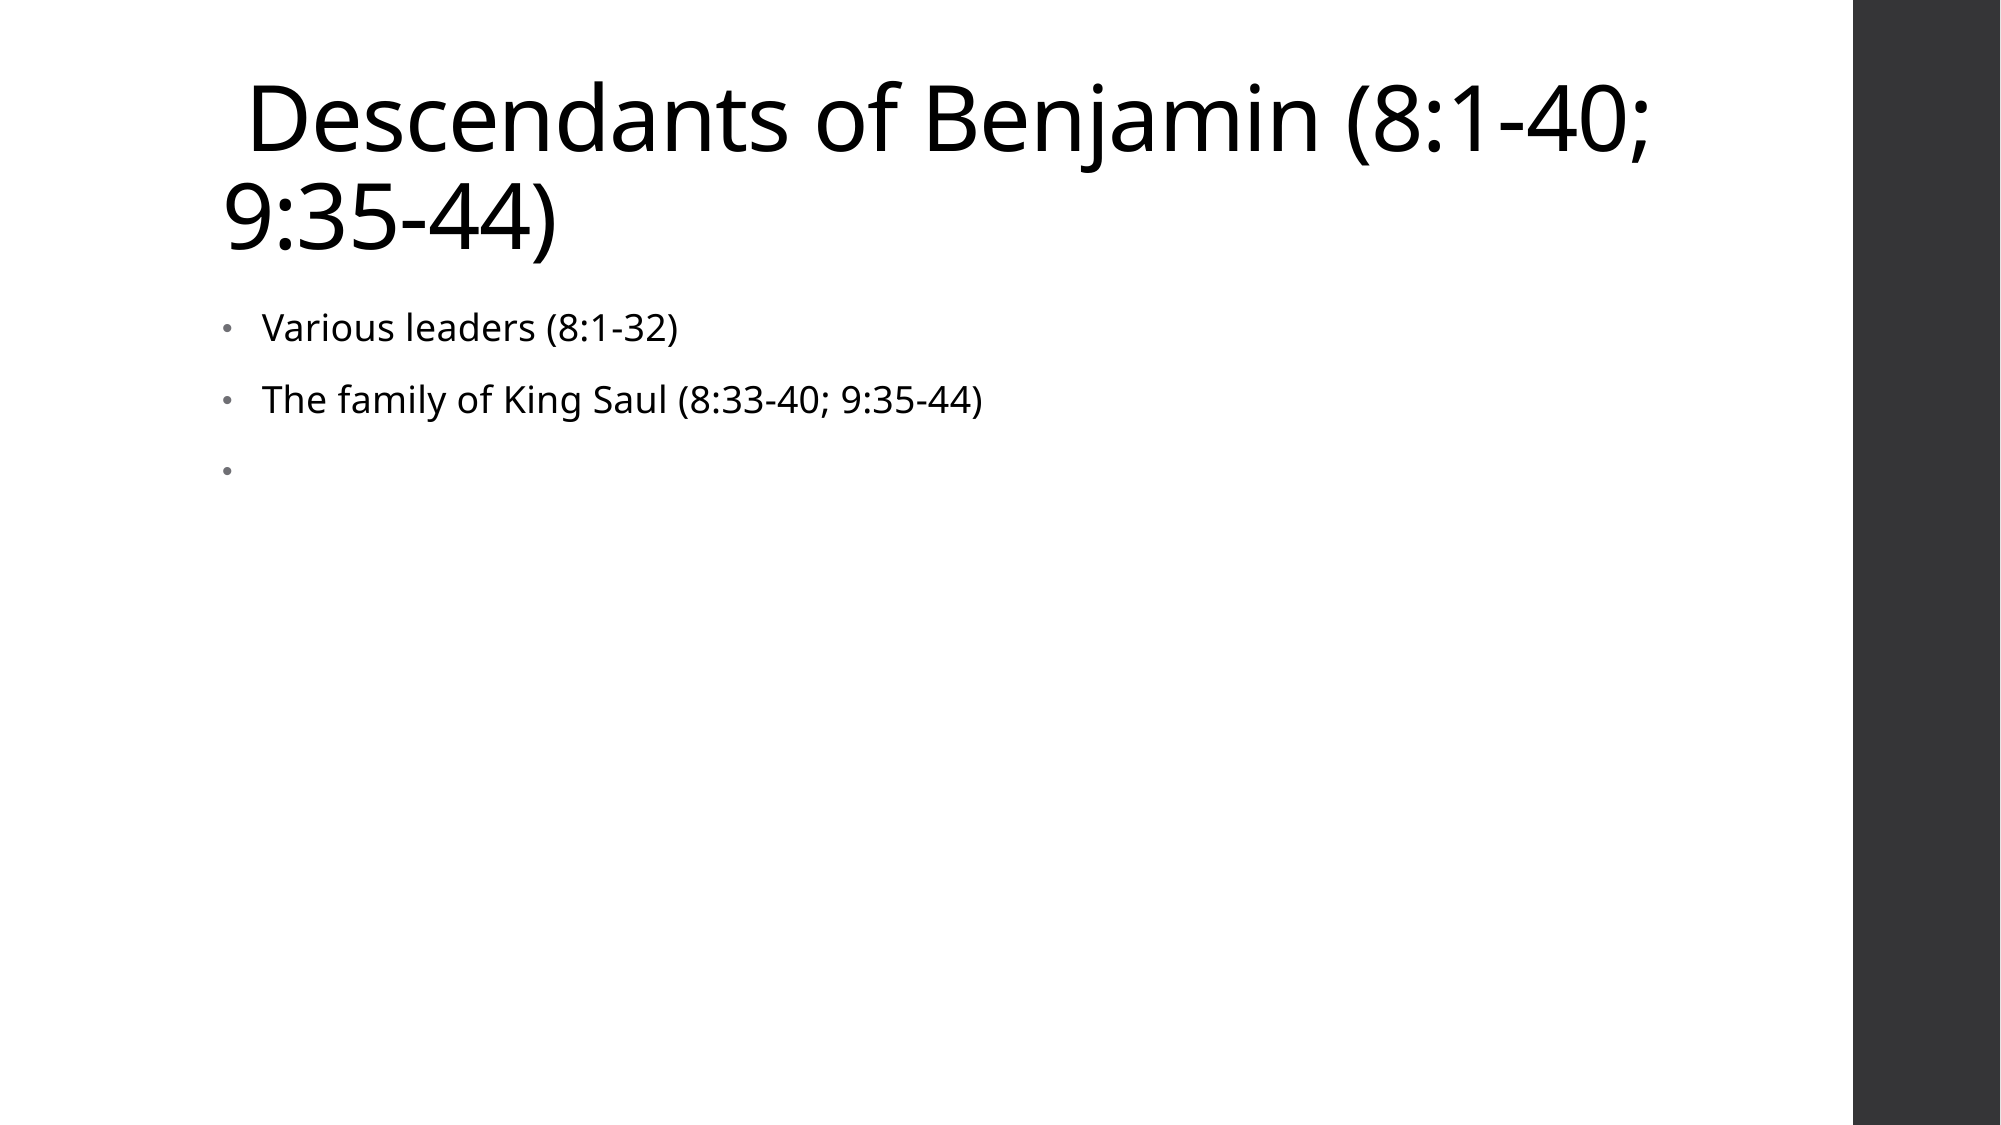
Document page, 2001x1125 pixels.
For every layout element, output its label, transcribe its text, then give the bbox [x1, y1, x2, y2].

list Various leaders (8:1-32) The family of King Saul (8:33-40; 9:35-44) [206, 299, 1617, 1014]
title Descendants of Benjamin (8:1-40; 9:35-44) [206, 60, 1797, 278]
